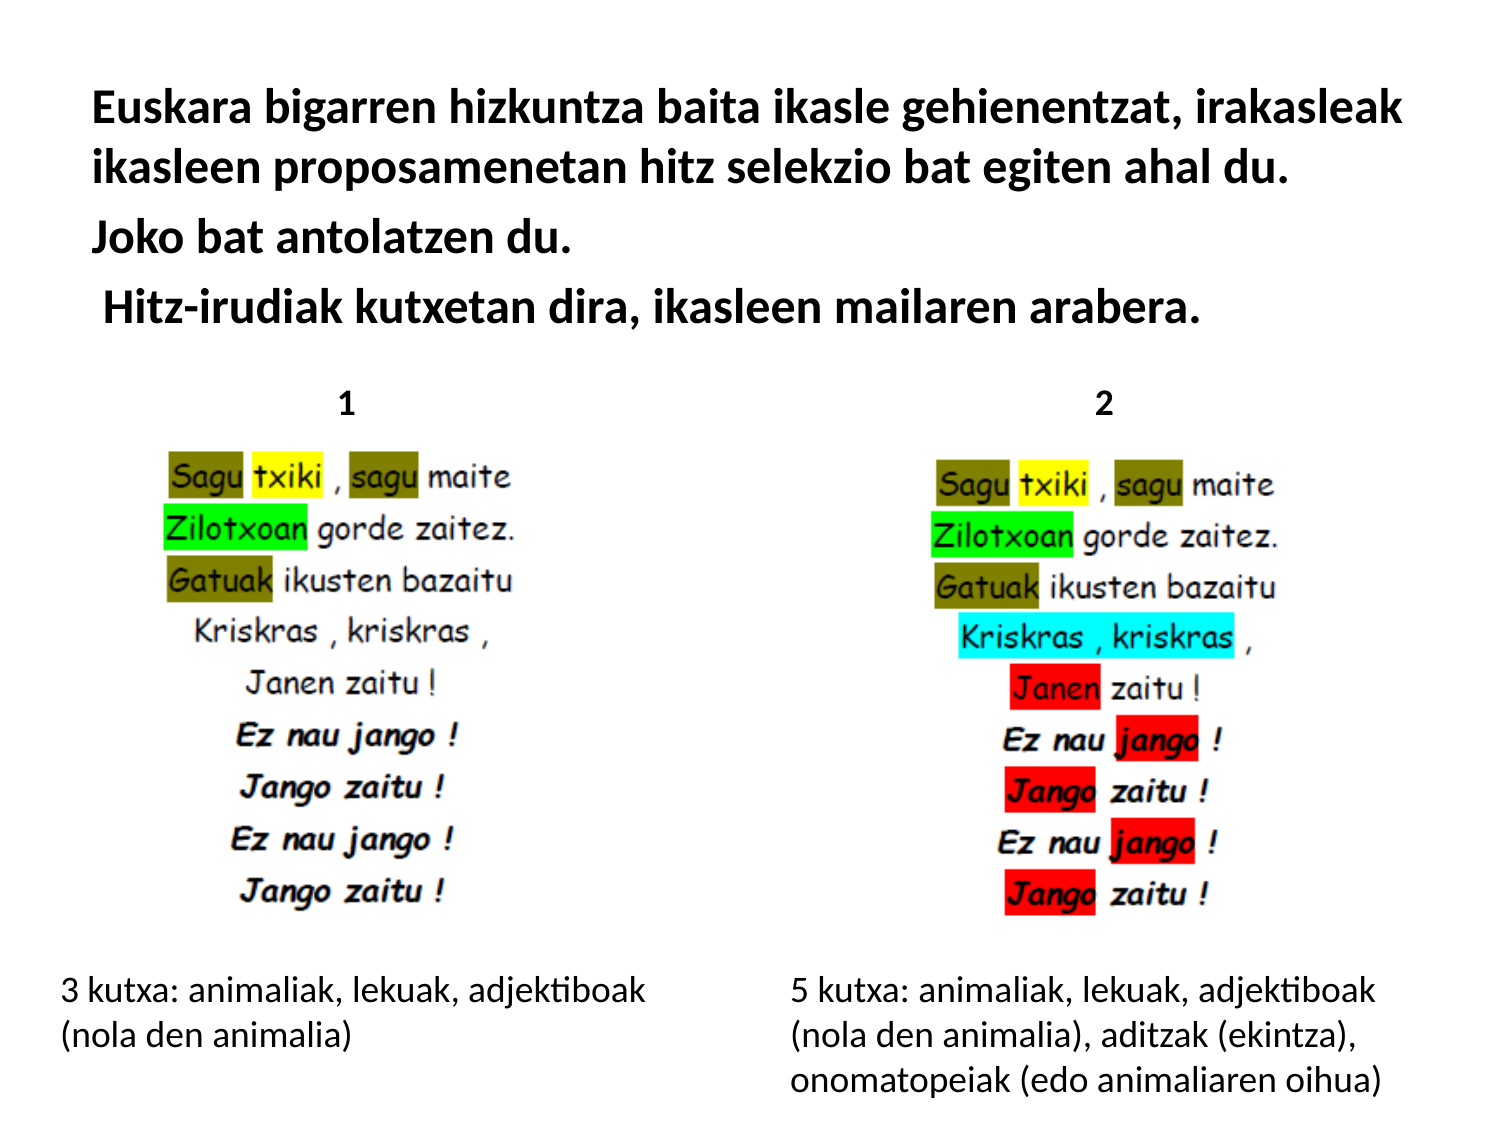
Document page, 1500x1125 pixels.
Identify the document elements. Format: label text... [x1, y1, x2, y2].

text_box 5 kutxa: animaliak, lekuak, adjektiboak (nola den animalia), aditzak (ekintza), onomatopeiak (edo animaliaren oihua) [775, 957, 1473, 1108]
picture [904, 431, 1305, 962]
text_box 2 [974, 370, 1235, 431]
text_box 3 kutxa: animaliak, lekuak, adjektiboak (nola den animalia) [45, 957, 672, 1063]
picture [143, 431, 549, 958]
text_box 1 [261, 370, 432, 431]
list Euskara bigarren hizkuntza baita ikasle gehienentzat, irakasleak ikasleen proposamenetan hitz selekzio bat egiten ahal du. Joko bat antolatzen du. Hitz-irudiak kutxetan dira, ikasleen mailaren arabera. [76, 66, 1427, 374]
